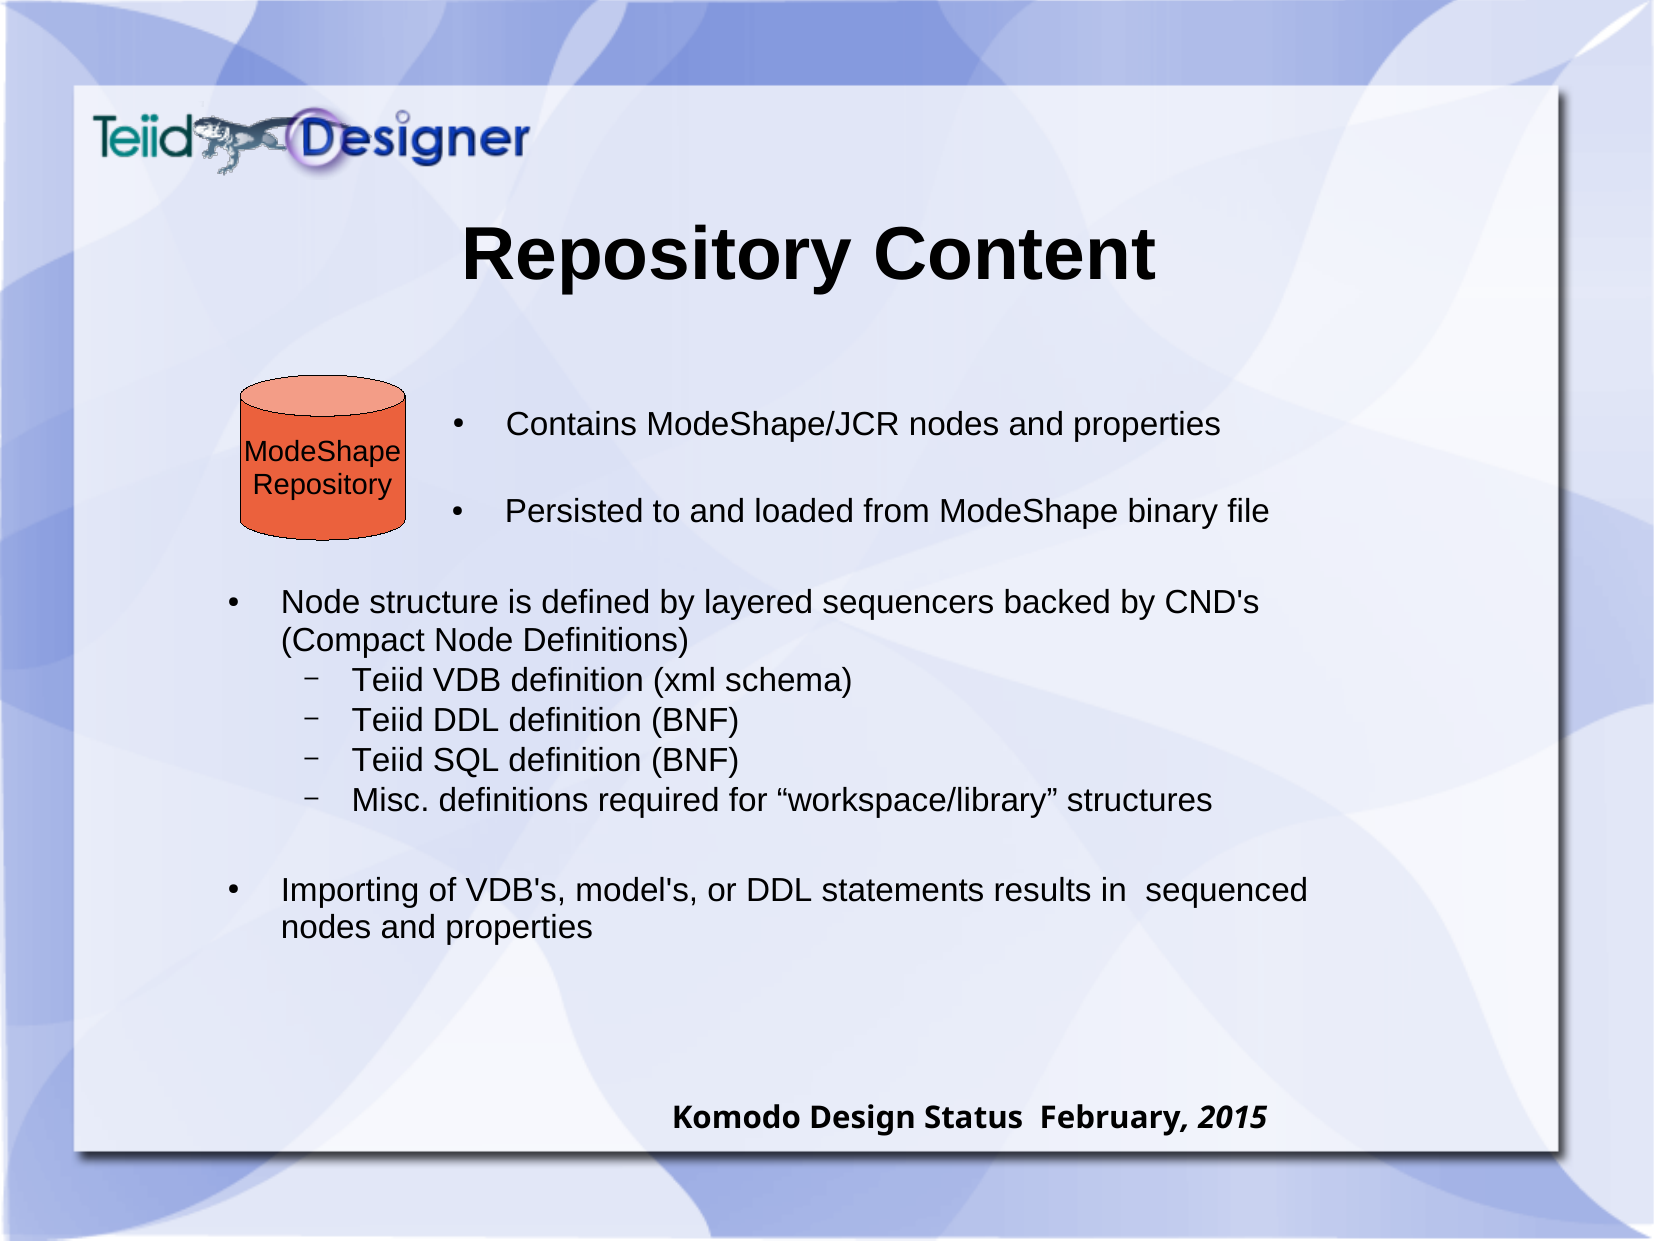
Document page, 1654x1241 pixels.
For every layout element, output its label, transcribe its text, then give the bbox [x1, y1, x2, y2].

text_box Node structure is defined by layered sequencers backed by CND's (Compact Node Definitions) Teiid VDB definition (xml schema) Teiid DDL definition (BNF) Teiid SQL definition (BNF) Misc. definitions required for “workspace/library” structures [210, 584, 1286, 822]
text_box Persisted to and loaded from ModeShape binary file [433, 492, 1296, 531]
picture [0, 0, 1654, 1241]
text_box ModeShape Repository [240, 396, 406, 541]
title Repository Content [82, 210, 1536, 298]
text_box Contains ModeShape/JCR nodes and properties [435, 405, 1252, 443]
text_box Importing of VDB's, model's, or DDL statements results in sequenced nodes and properties [210, 871, 1321, 947]
